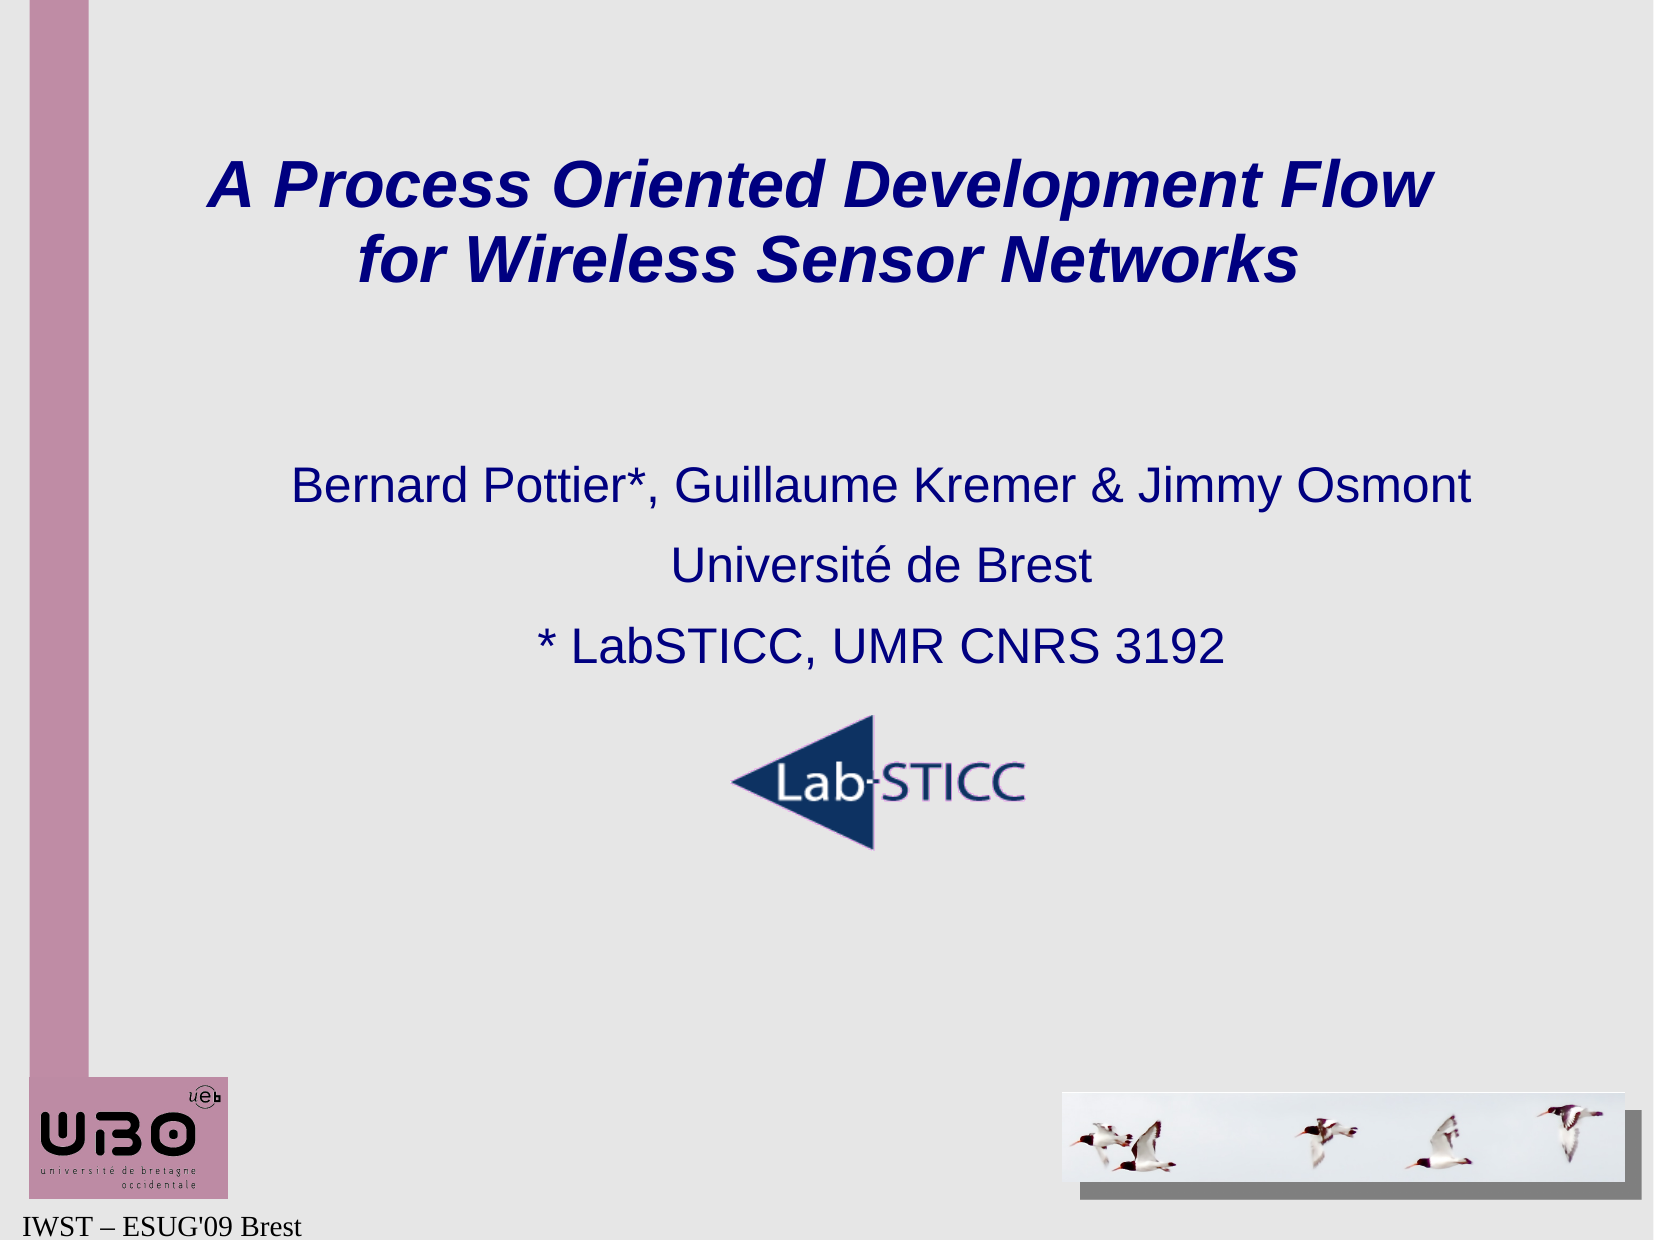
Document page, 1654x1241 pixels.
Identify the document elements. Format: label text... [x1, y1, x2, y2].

picture [730, 715, 1026, 851]
picture [1062, 1092, 1625, 1182]
title A Process Oriented Development Flow for Wireless Sensor Networks [123, 118, 1536, 326]
text_box Bernard Pottier*, Guillaume Kremer & Jimmy Osmont Université de Brest * LabSTICC, UMR CNRS 3192 [235, 449, 1528, 763]
picture [29, 1077, 228, 1199]
